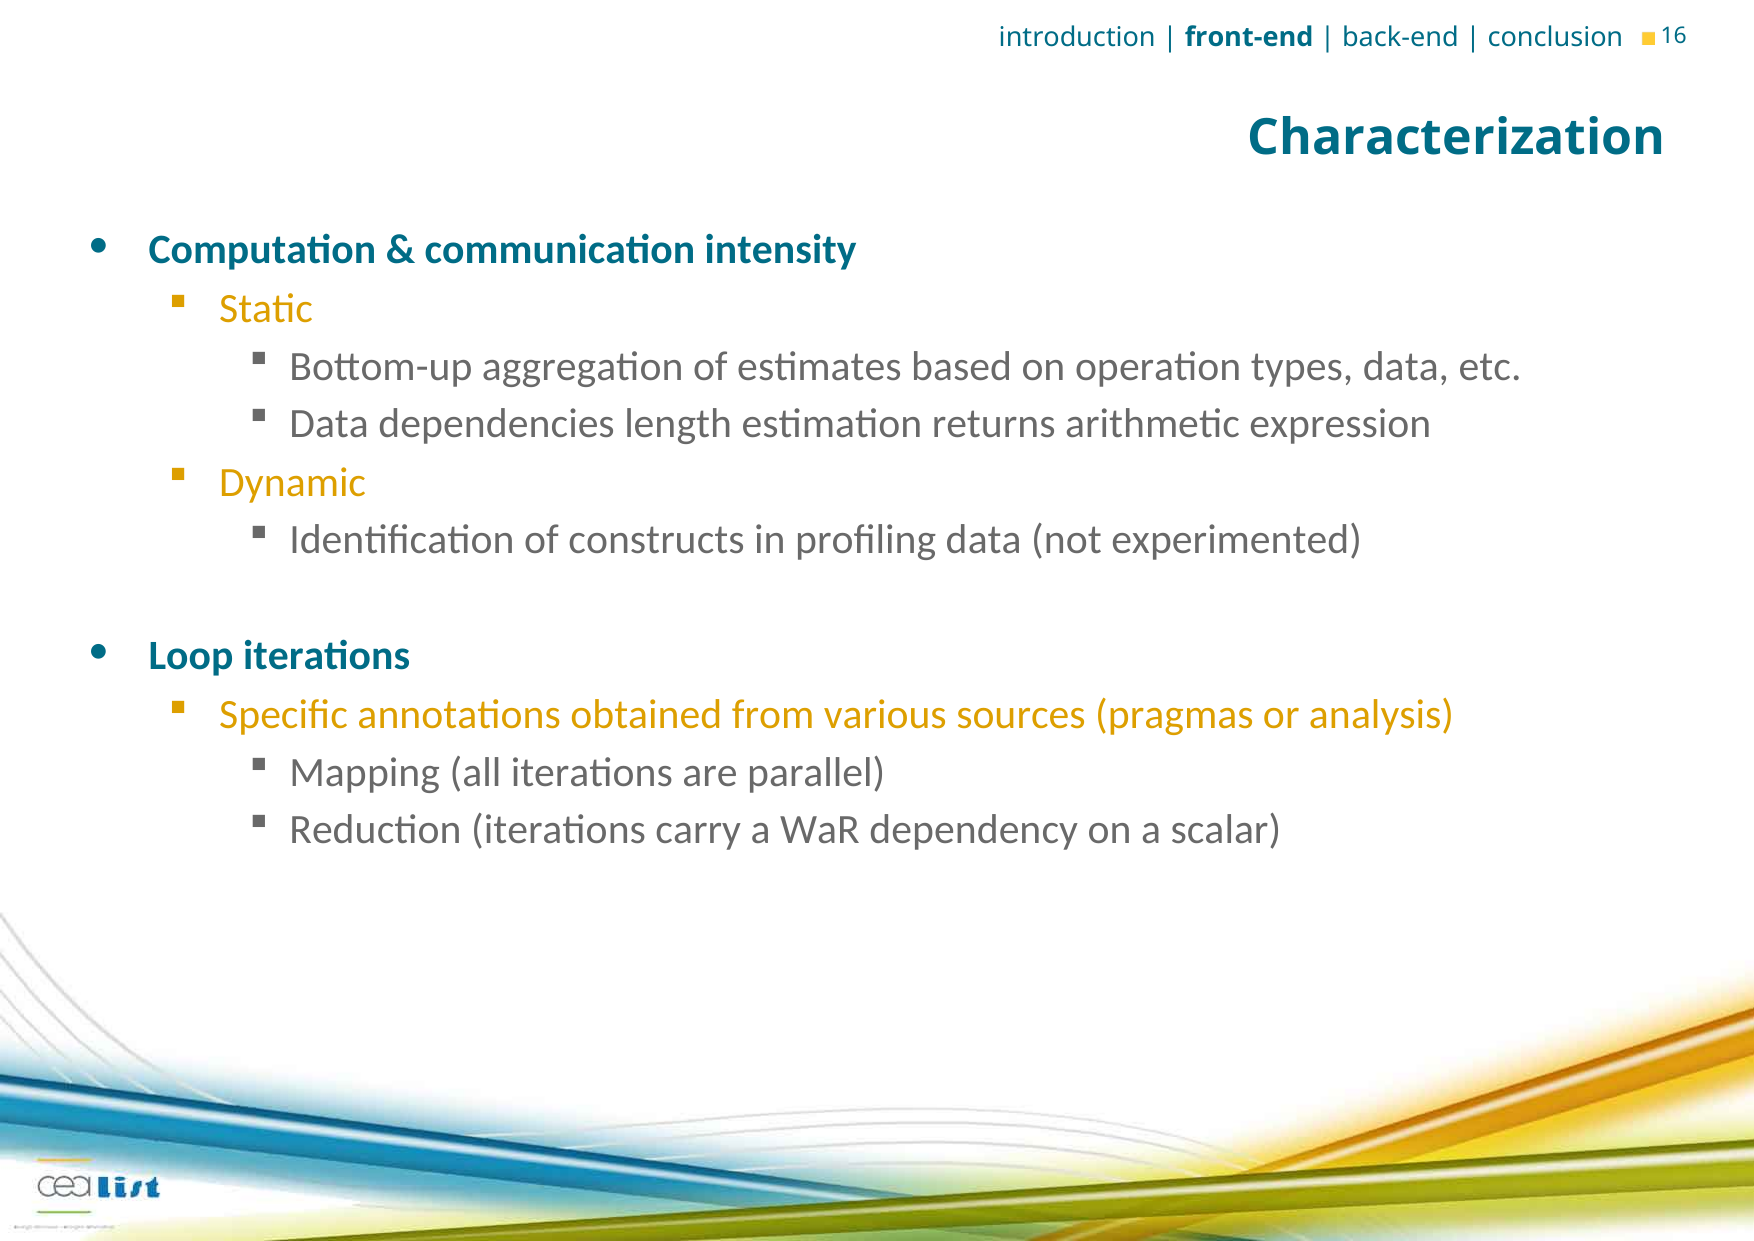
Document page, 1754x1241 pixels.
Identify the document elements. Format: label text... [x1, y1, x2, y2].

text_box <number> [1640, 12, 1704, 60]
picture [0, 0, 1754, 1241]
title Characterization [72, 86, 1682, 183]
title introduction | front-end | back-end | conclusion [404, 11, 1640, 61]
list Computation & communication intensity Static Bottom-up aggregation of estimates based on operation types, data, etc. Data dependencies length estimation returns arithmetic expression Dynamic Identification of constructs in profiling data (not experimented) Loop iterations Specific annotations obtained from various sources (pragmas or analysis) Mapping (all iterations are parallel) Reduction (iterations carry a WaR dependency on a scalar) [72, 214, 1682, 1026]
